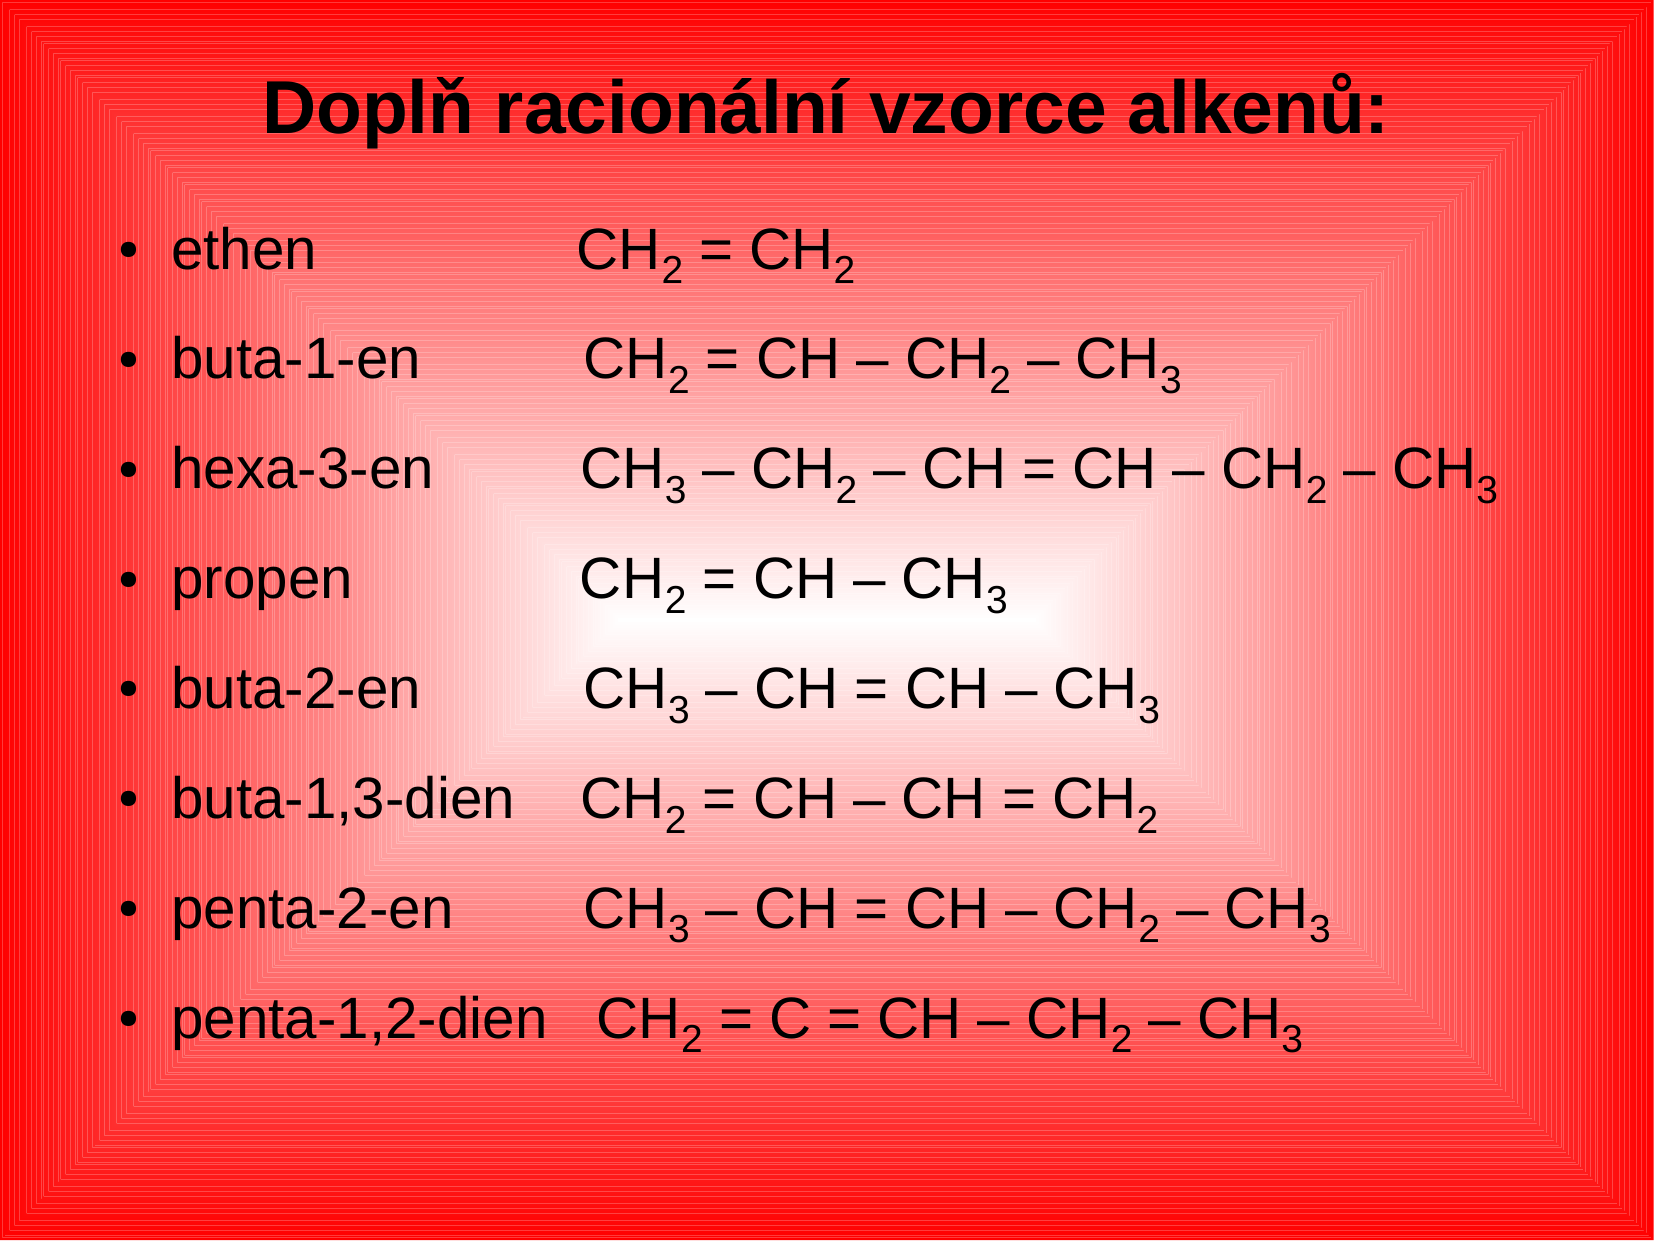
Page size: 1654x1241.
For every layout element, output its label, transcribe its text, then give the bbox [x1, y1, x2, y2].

title Doplň racionální vzorce alkenů: [82, 0, 1571, 208]
list ethen CH2 = CH2 buta-1-en CH2 = CH – CH2 – CH3 hexa-3-en CH3 – CH2 – CH = CH – CH2 – CH3 propen CH2 = CH – CH3 buta-2-en CH3 – CH = CH – CH3 buta-1,3-dien CH2 = CH – CH = CH2 penta-2-en CH3 – CH = CH – CH2 – CH3 penta-1,2-dien CH2 = C = CH – CH2 – CH3 [82, 210, 1571, 1089]
